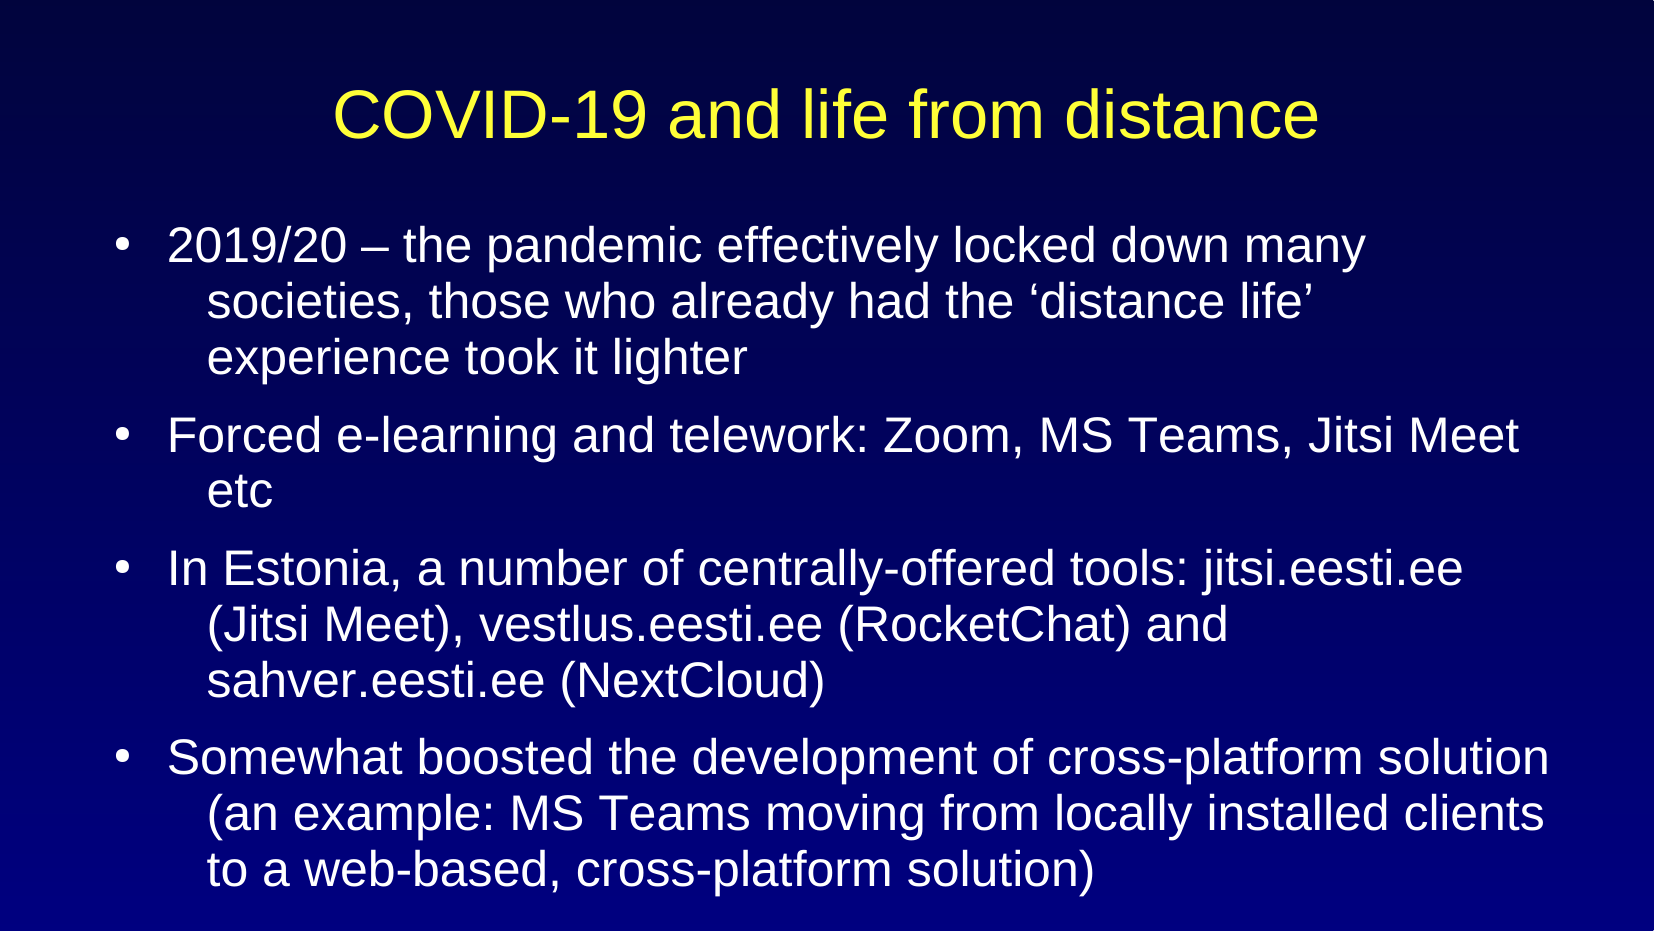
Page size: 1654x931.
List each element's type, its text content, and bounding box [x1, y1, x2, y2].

list 2019/20 – the pandemic effectively locked down many societies, those who already had the ‘distance life’ experience took it lighter Forced e-learning and telework: Zoom, MS Teams, Jitsi Meet etc In Estonia, a number of centrally-offered tools: jitsi.eesti.ee (Jitsi Meet), vestlus.eesti.ee (RocketChat) and sahver.eesti.ee (NextCloud) Somewhat boosted the development of cross-platform solution (an example: MS Teams moving from locally installed clients to a web-based, cross-platform solution) [82, 217, 1571, 898]
title COVID-19 and life from distance [82, 37, 1571, 193]
